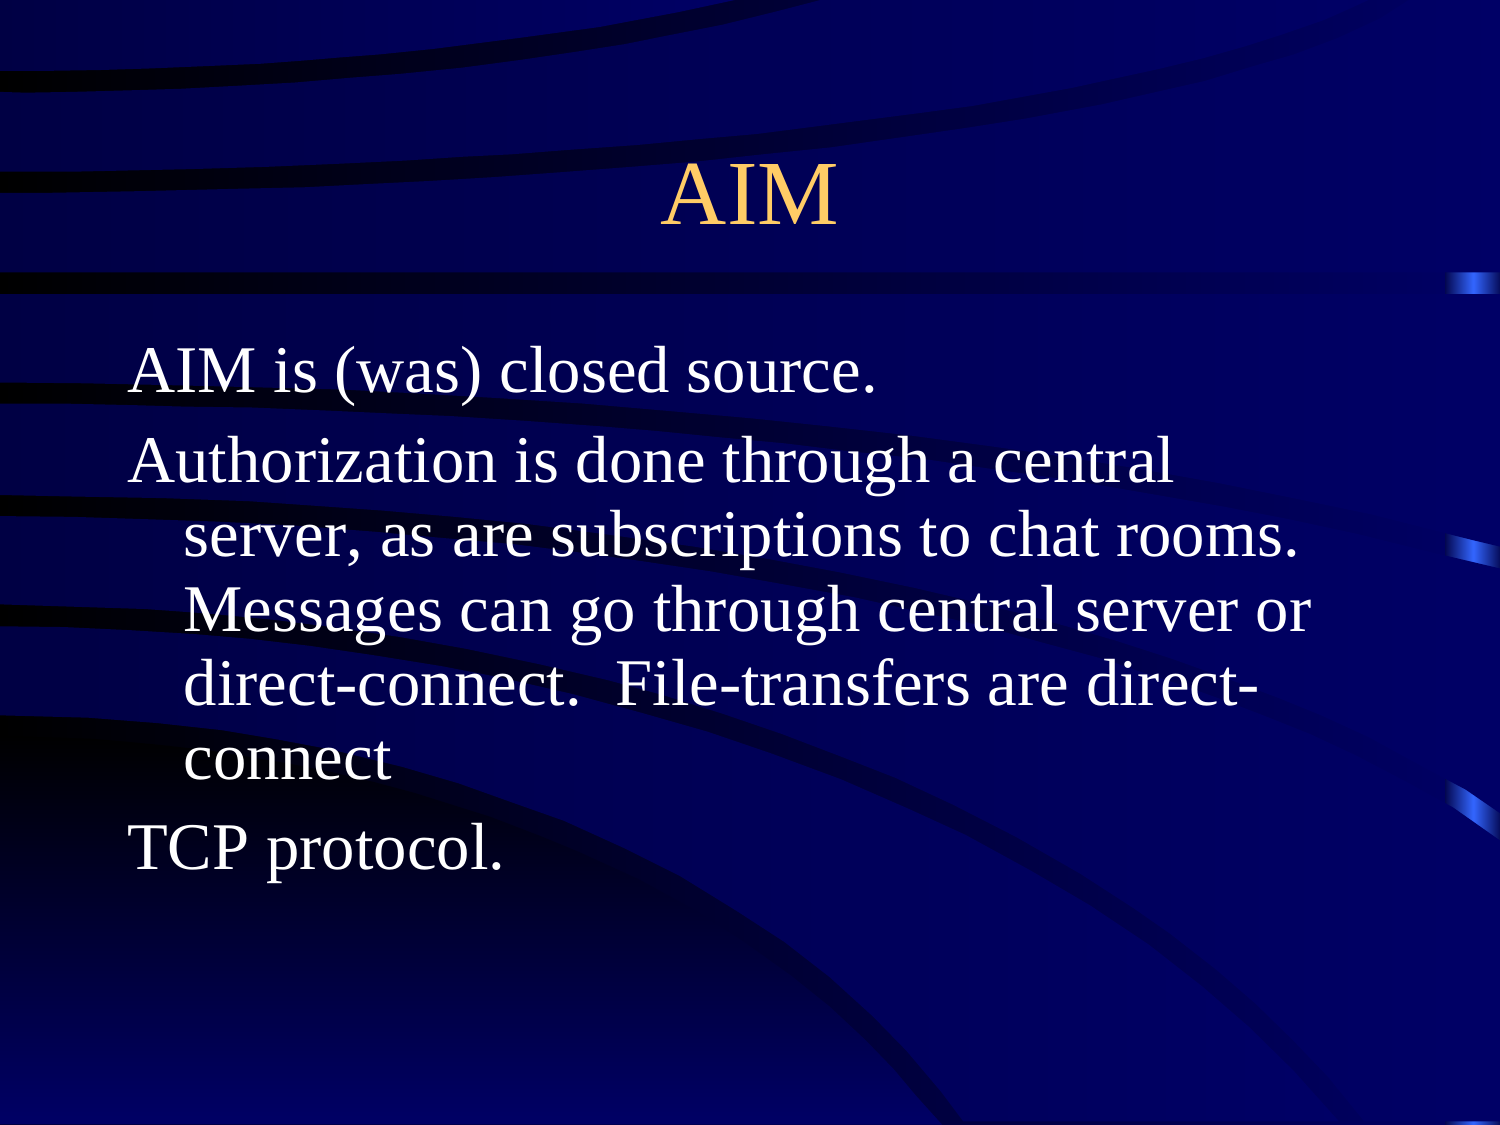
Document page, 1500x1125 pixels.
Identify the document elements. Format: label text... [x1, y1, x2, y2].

title AIM [112, 99, 1388, 288]
list AIM is (was) closed source. Authorization is done through a central server, as are subscriptions to chat rooms. Messages can go through central server or direct-connect. File-transfers are direct-connect TCP protocol. [112, 324, 1388, 1001]
